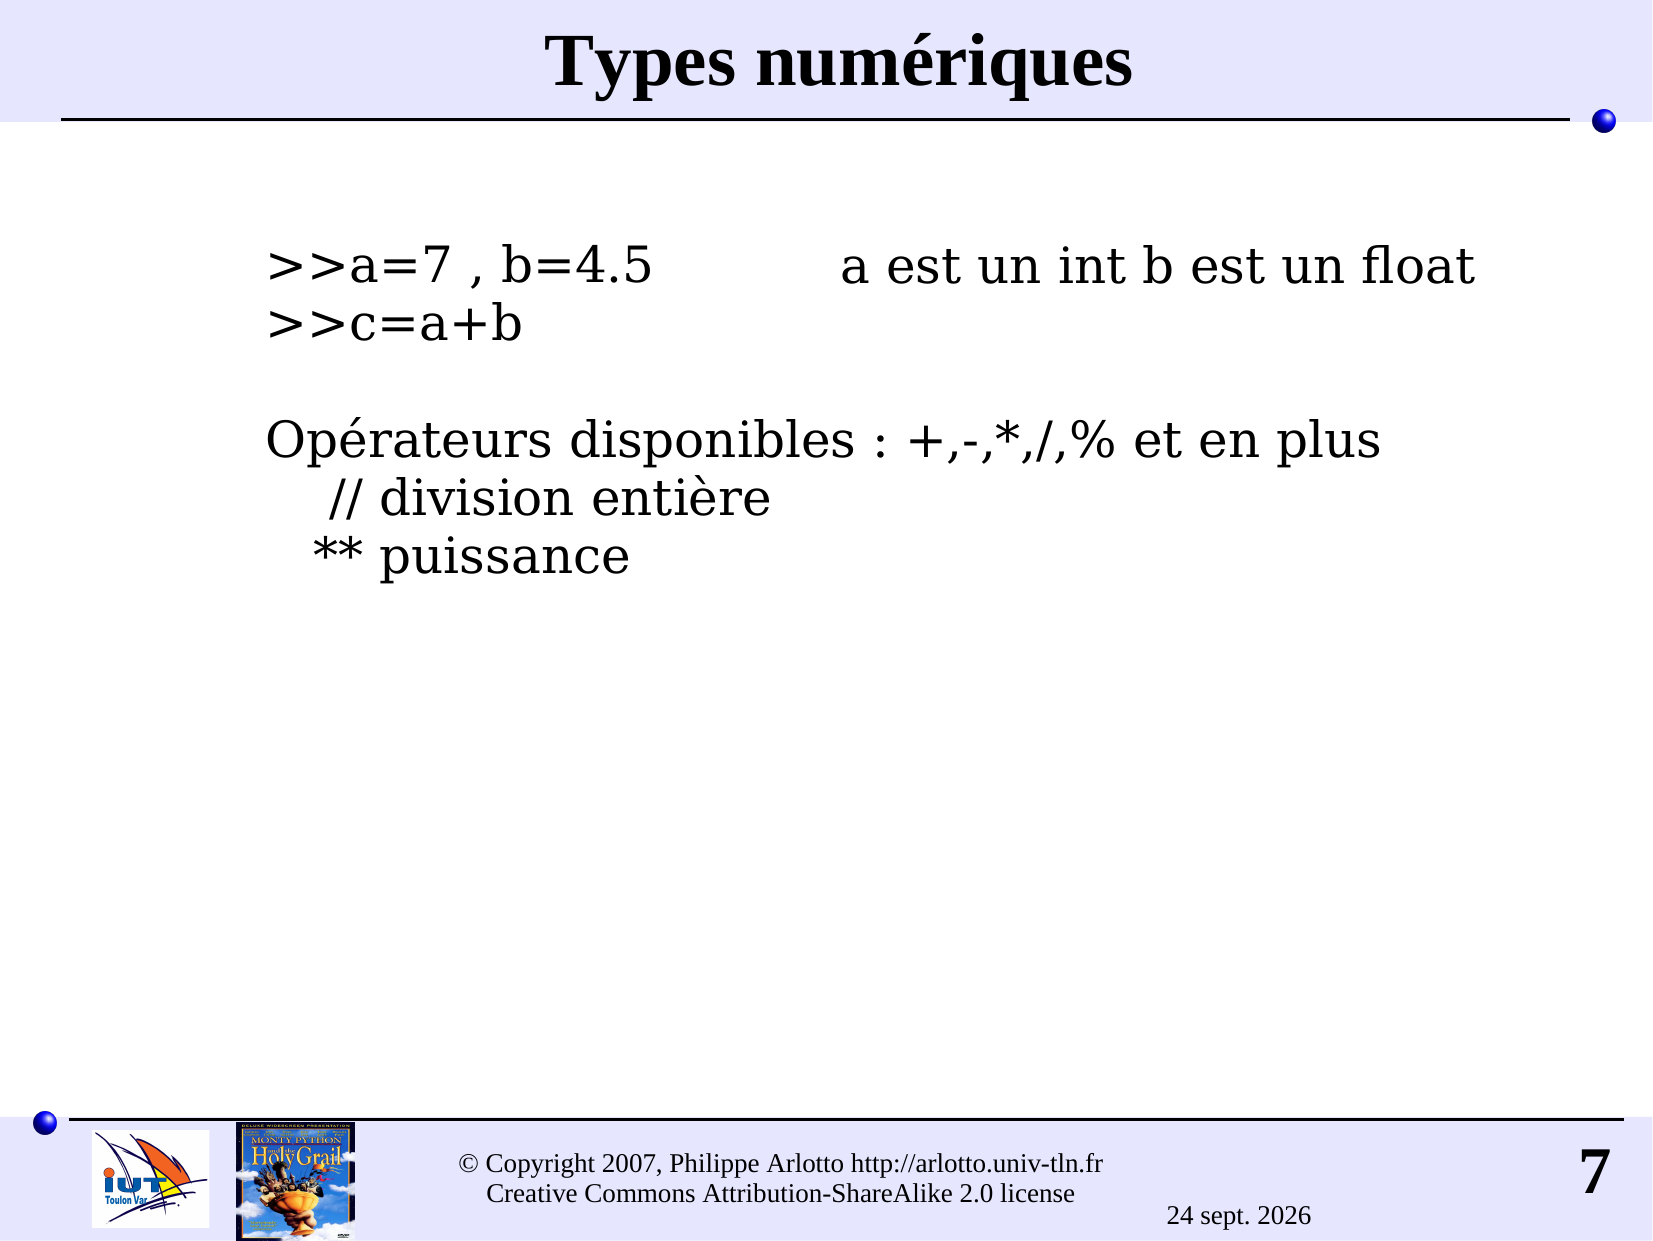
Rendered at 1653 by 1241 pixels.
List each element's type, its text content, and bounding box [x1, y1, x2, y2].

text_box a est un int b est un float [840, 236, 1477, 296]
title Types numériques [95, 11, 1585, 110]
text_box >>a=7 , b=4.5 >>c=a+b Opérateurs disponibles : +,-,*,/,% et en plus // division entière ** puissance [265, 236, 1384, 819]
picture [236, 1122, 355, 1241]
